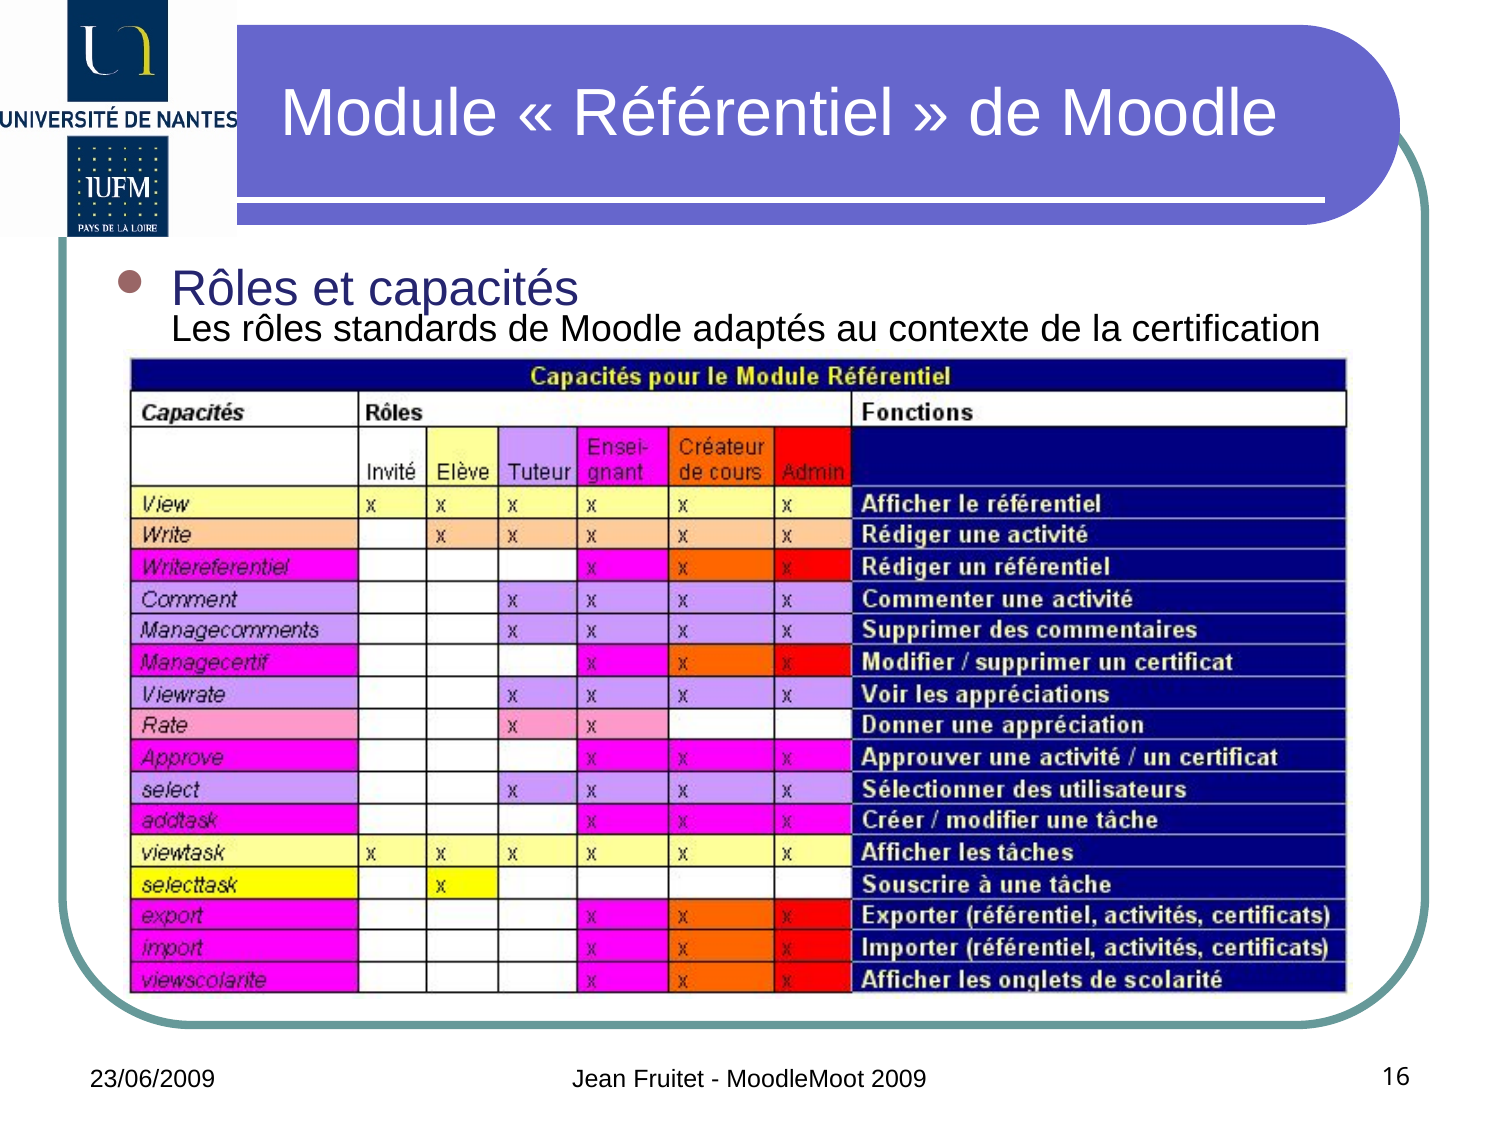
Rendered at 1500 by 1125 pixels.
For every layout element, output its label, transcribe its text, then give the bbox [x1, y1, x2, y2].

title Module « Référentiel » de Moodle [265, 37, 1347, 188]
picture [123, 349, 1353, 999]
picture [0, 0, 237, 237]
list Rôles et capacités Les rôles standards de Moodle adaptés au contexte de la certification [99, 262, 1365, 374]
